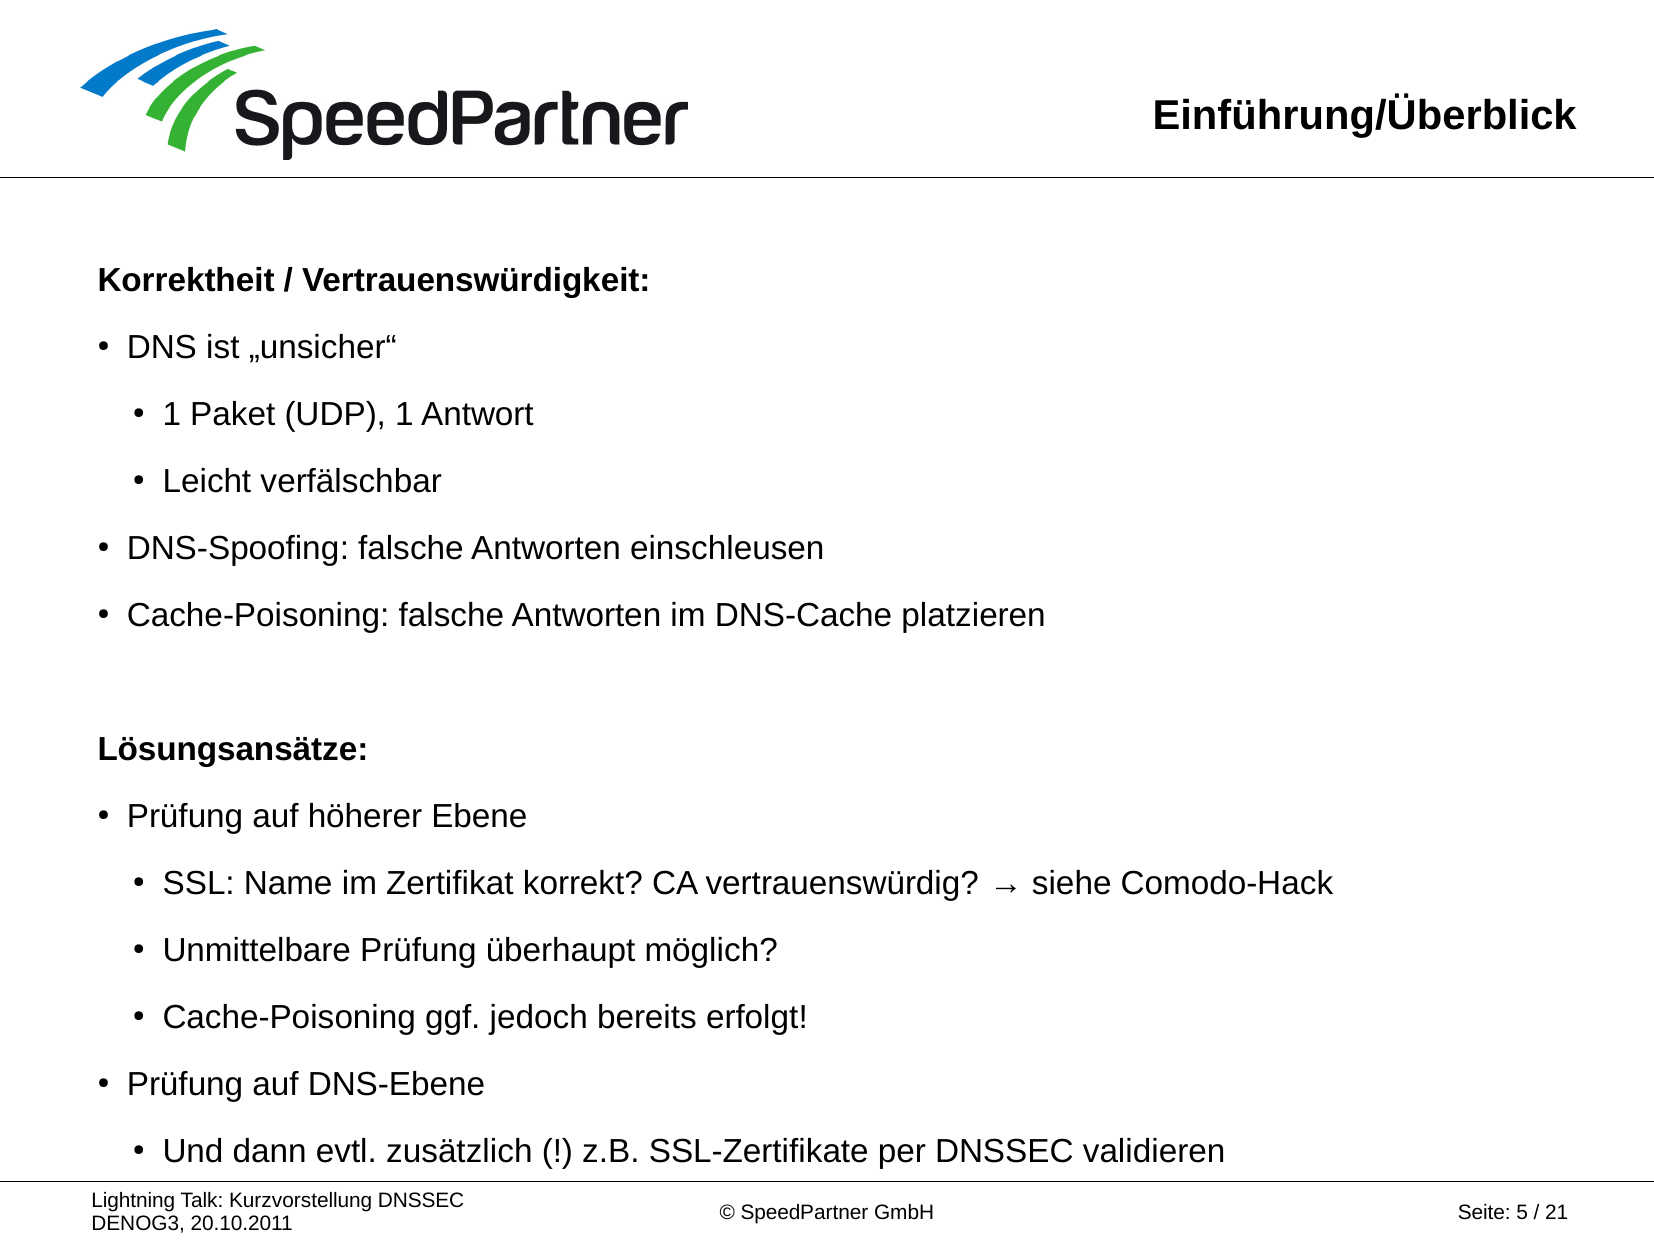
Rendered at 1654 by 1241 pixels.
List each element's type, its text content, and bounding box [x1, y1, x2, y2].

title Einführung/Überblick [590, 70, 1577, 160]
picture [80, 29, 688, 160]
text_box Korrektheit / Vertrauenswürdigkeit: DNS ist „unsicher“ 1 Paket (UDP), 1 Antwort Leicht verfälschbar DNS-Spoofing: falsche Antworten einschleusen Cache-Poisoning: falsche Antworten im DNS-Cache platzieren Lösungsansätze: Prüfung auf höherer Ebene SSL: Name im Zertifikat korrekt? CA vertrauenswürdig? → siehe Comodo-Hack Unmittelbare Prüfung überhaupt möglich? Cache-Poisoning ggf. jedoch bereits erfolgt! Prüfung auf DNS-Ebene Und dann evtl. zusätzlich (!) z.B. SSL-Zertifikate per DNSSEC validieren [82, 253, 1565, 1178]
